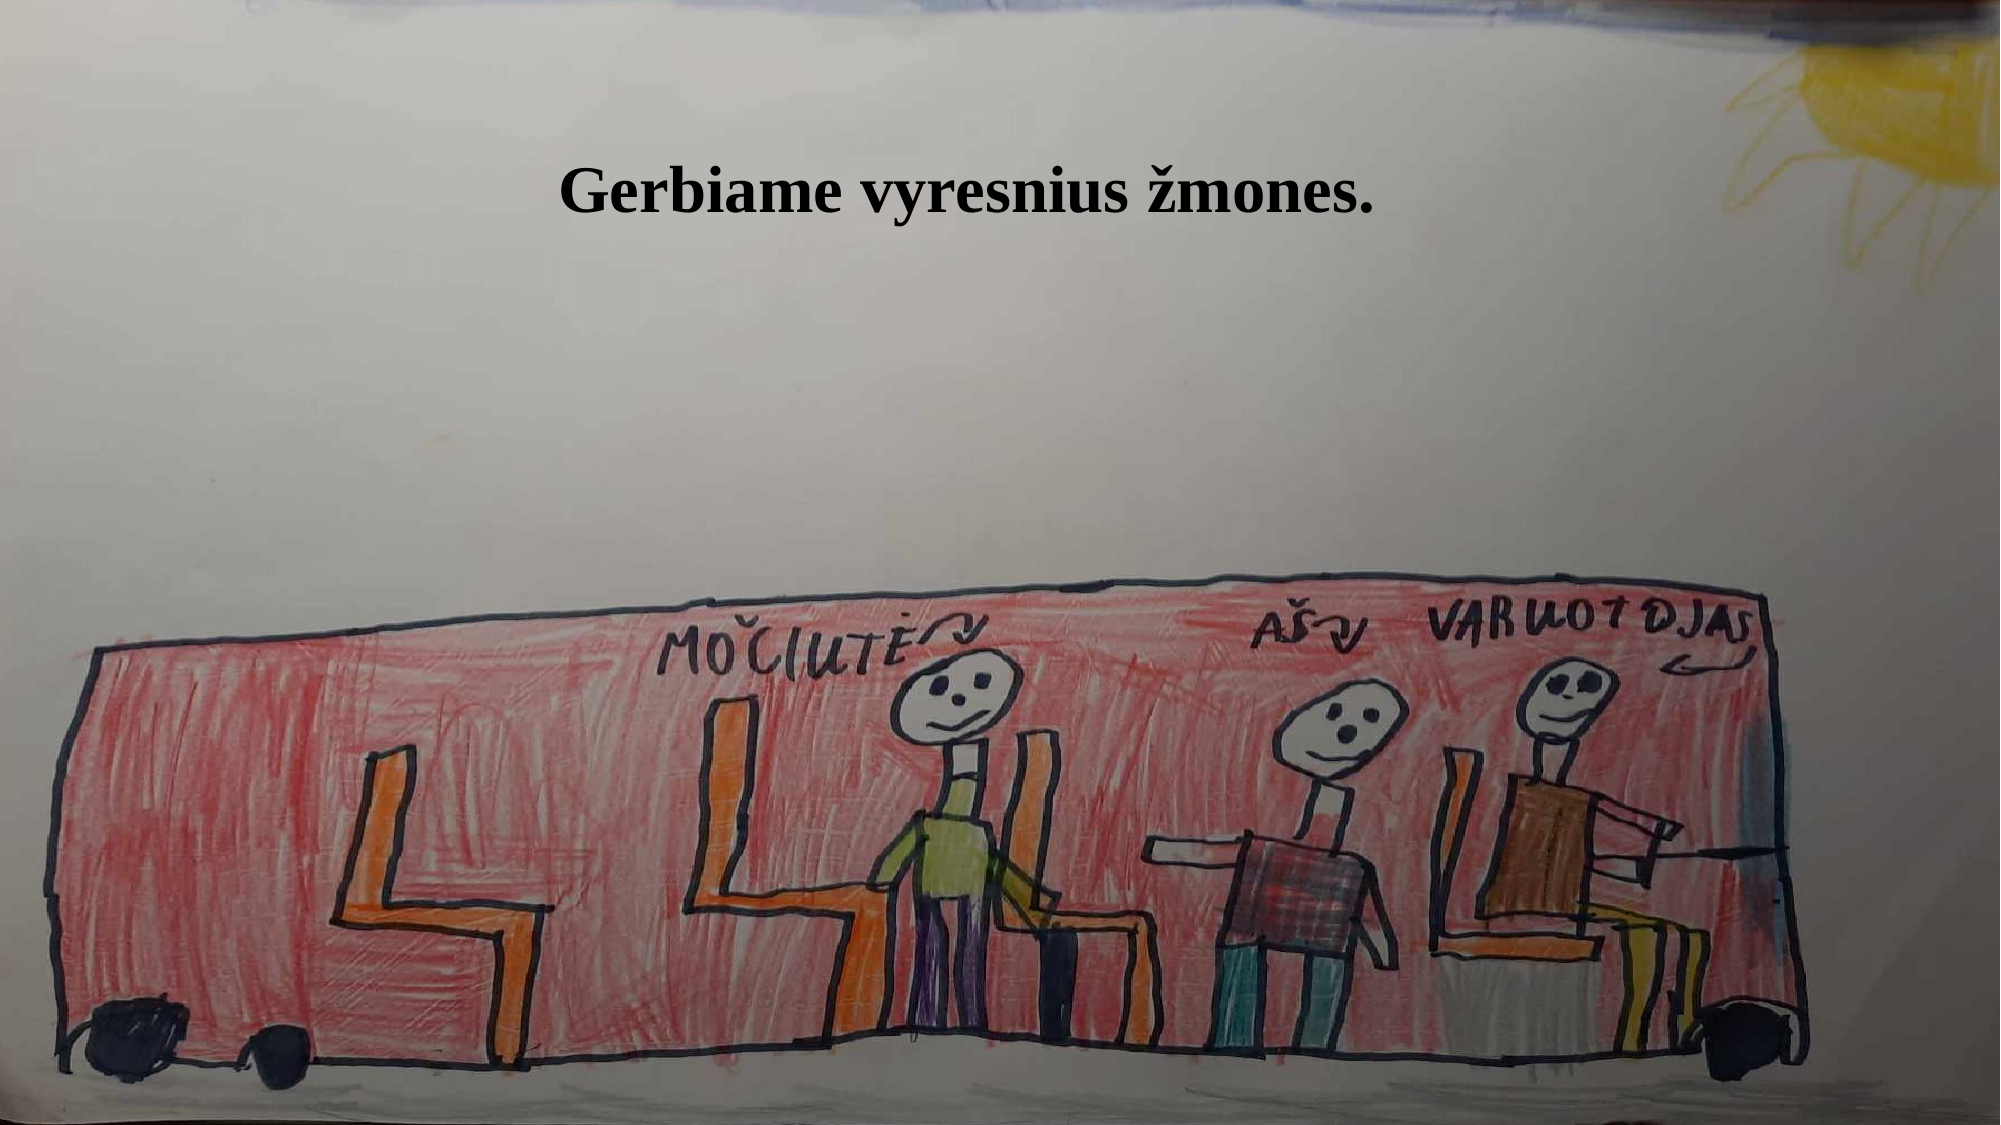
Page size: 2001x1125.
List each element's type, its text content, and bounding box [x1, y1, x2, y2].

picture [0, 0, 2000, 1125]
text_box Gerbiame vyresnius žmones. [543, 138, 1574, 235]
